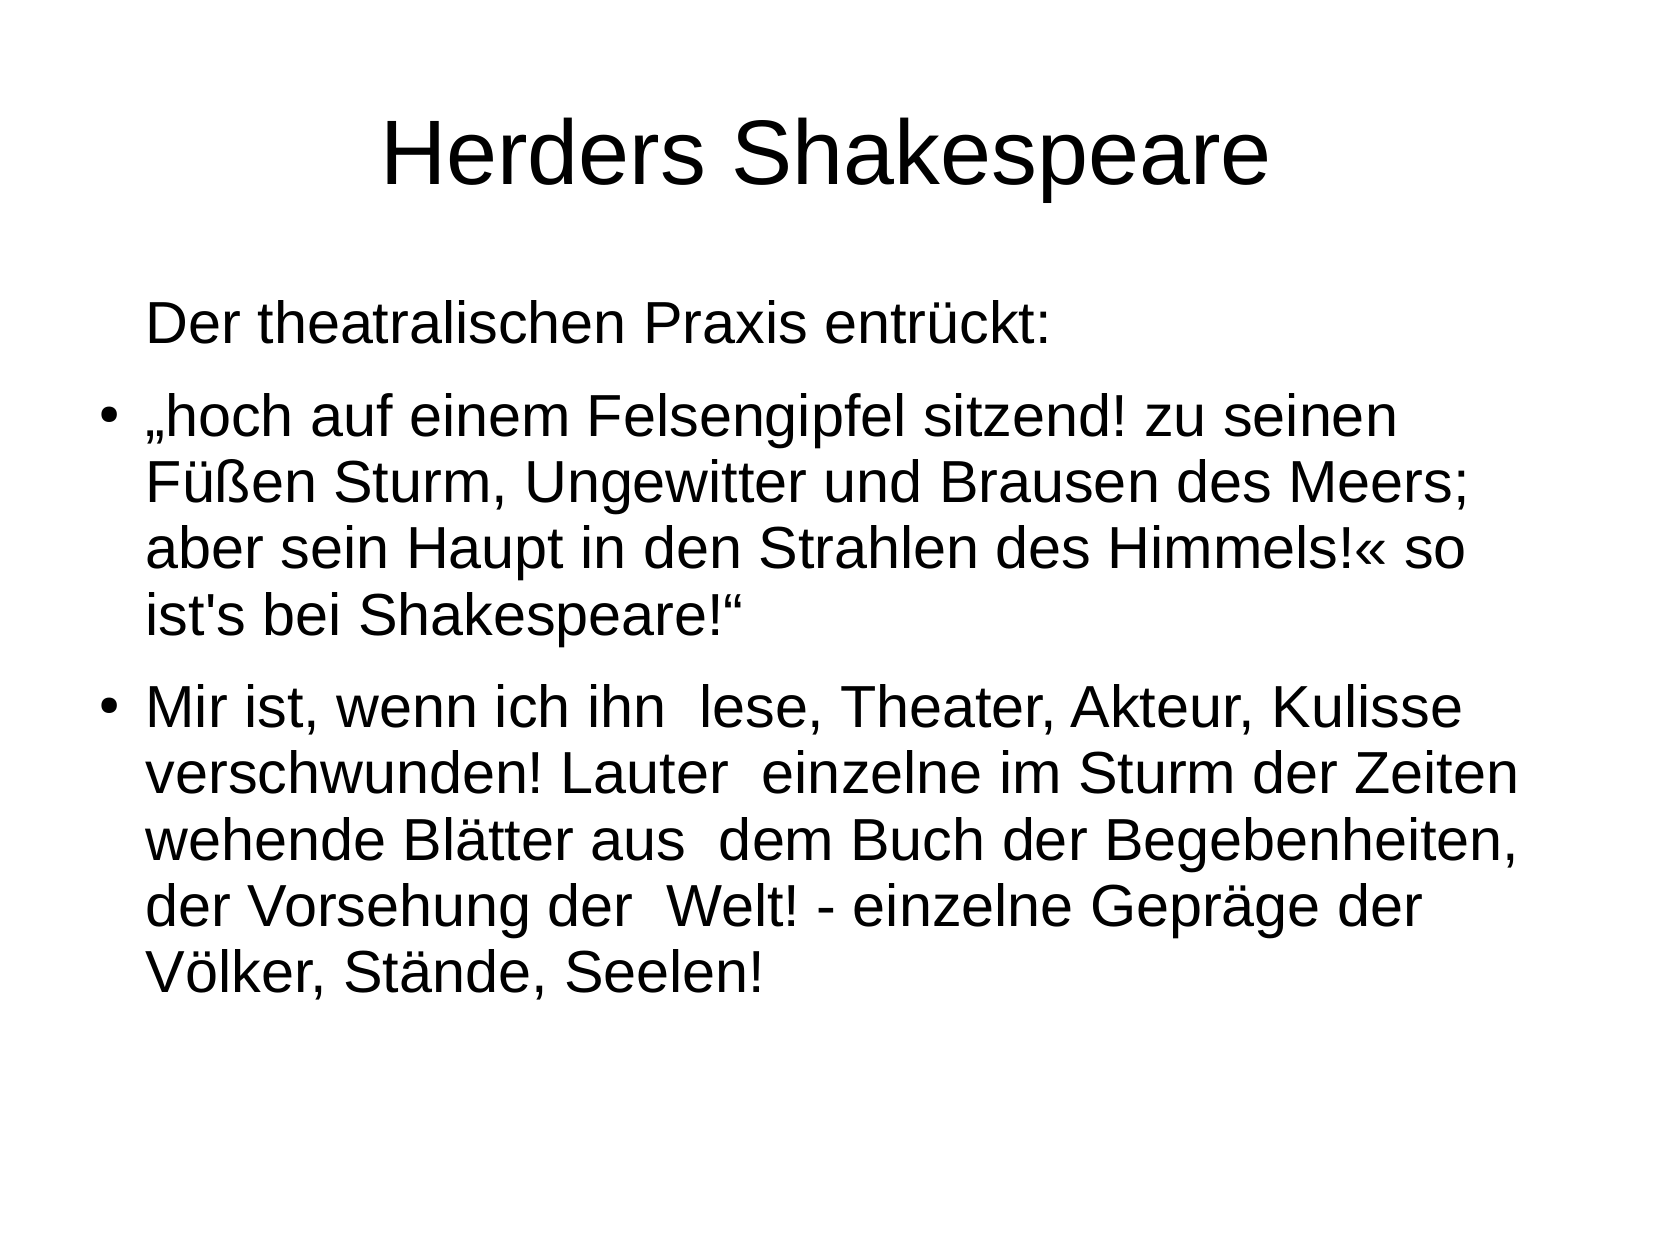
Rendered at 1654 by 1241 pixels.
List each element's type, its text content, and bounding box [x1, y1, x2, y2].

list Der theatralischen Praxis entrückt: „hoch auf einem Felsengipfel sitzend! zu seinen Füßen Sturm, Ungewitter und Brausen des Meers; aber sein Haupt in den Strahlen des Himmels!« so ist's bei Shakespeare!“ Mir ist, wenn ich ihn lese, Theater, Akteur, Kulisse verschwunden! Lauter einzelne im Sturm der Zeiten wehende Blätter aus dem Buch der Begebenheiten, der Vorsehung der Welt! - einzelne Gepräge der Völker, Stände, Seelen! [82, 290, 1571, 1010]
title Herders Shakespeare [82, 49, 1571, 257]
